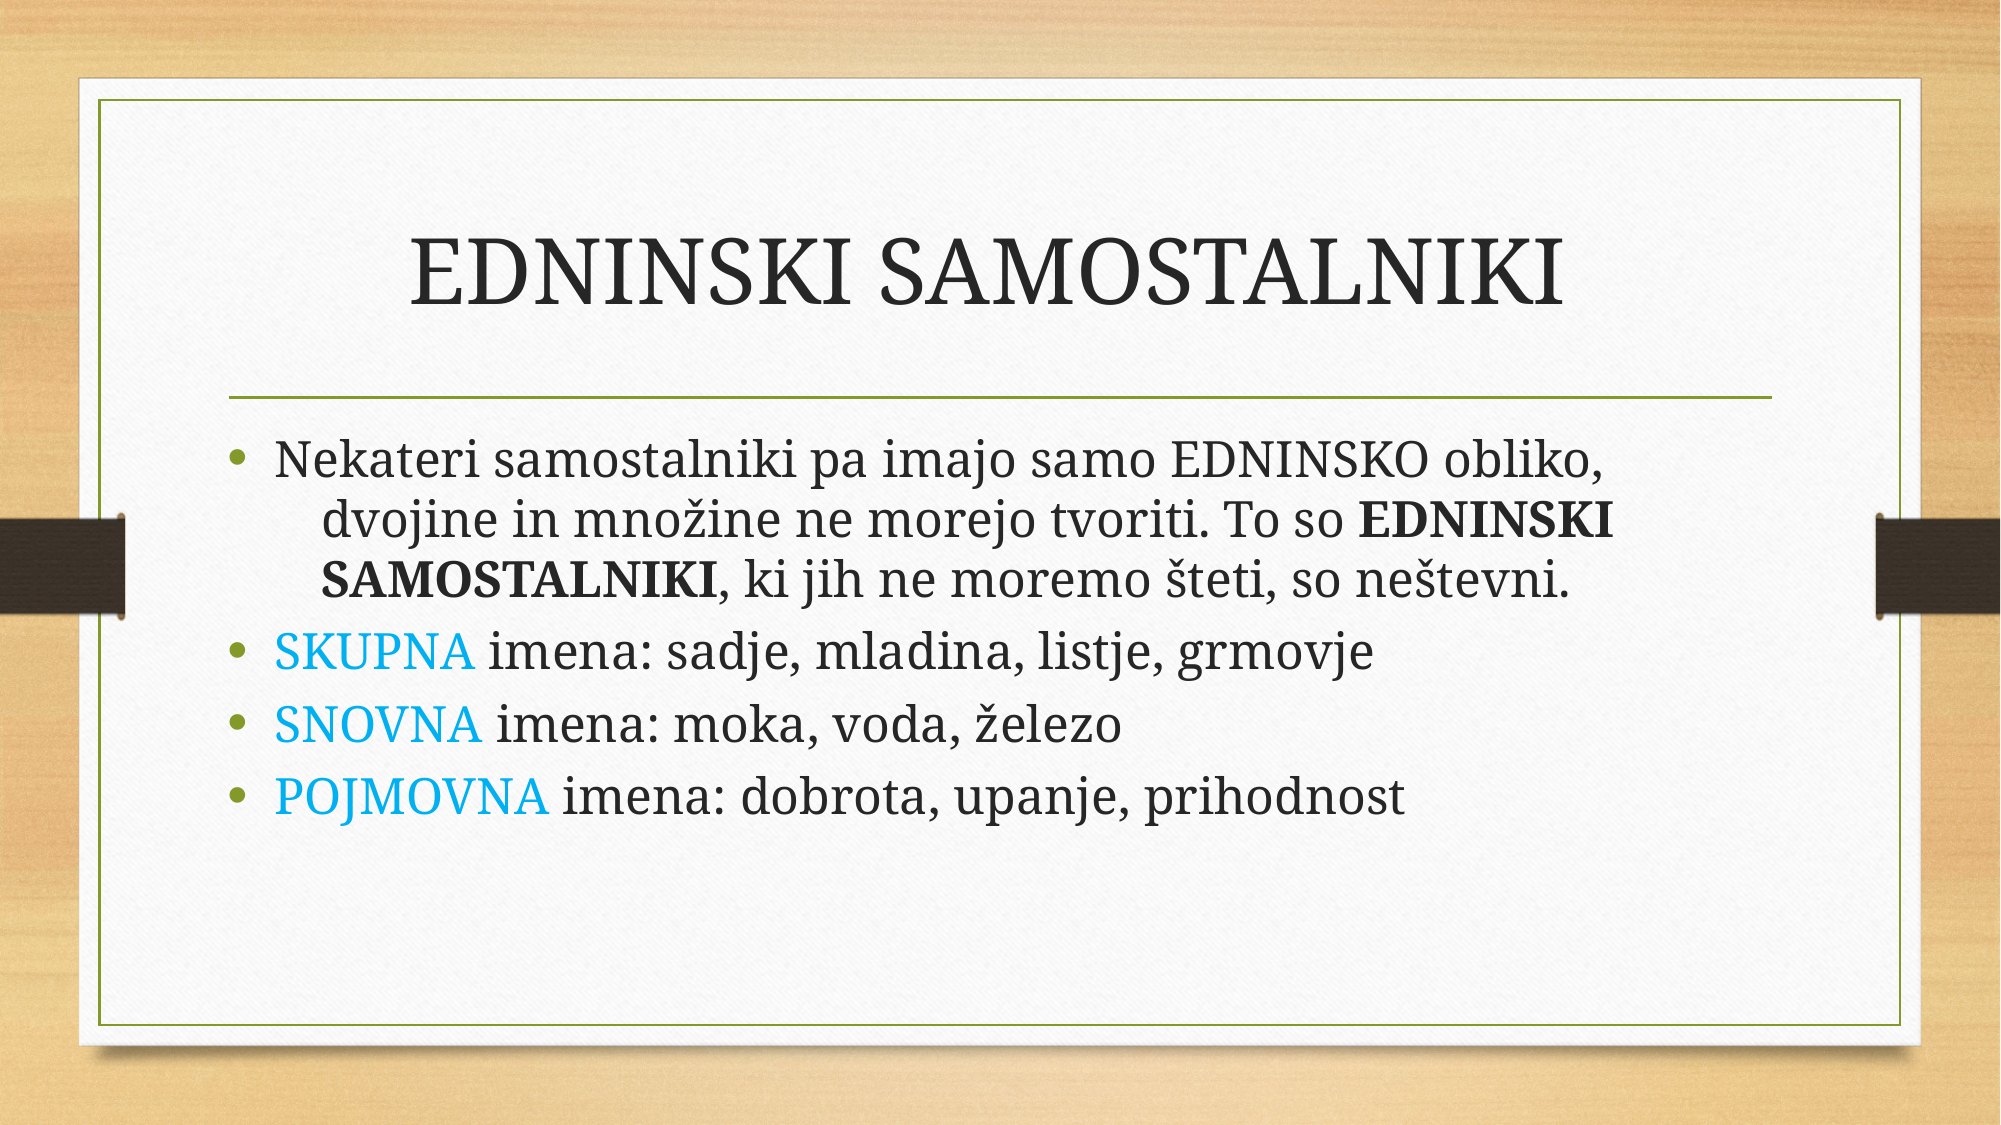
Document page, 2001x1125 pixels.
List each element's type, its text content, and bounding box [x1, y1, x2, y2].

list Nekateri samostalniki pa imajo samo EDNINSKO obliko, dvojine in množine ne morejo tvoriti. To so EDNINSKI SAMOSTALNIKI, ki jih ne moremo šteti, so neštevni. SKUPNA imena: sadje, mladina, listje, grmovje SNOVNA imena: moka, voda, železo POJMOVNA imena: dobrota, upanje, prihodnost [212, 419, 1788, 964]
title EDNINSKI SAMOSTALNIKI [212, 161, 1788, 376]
